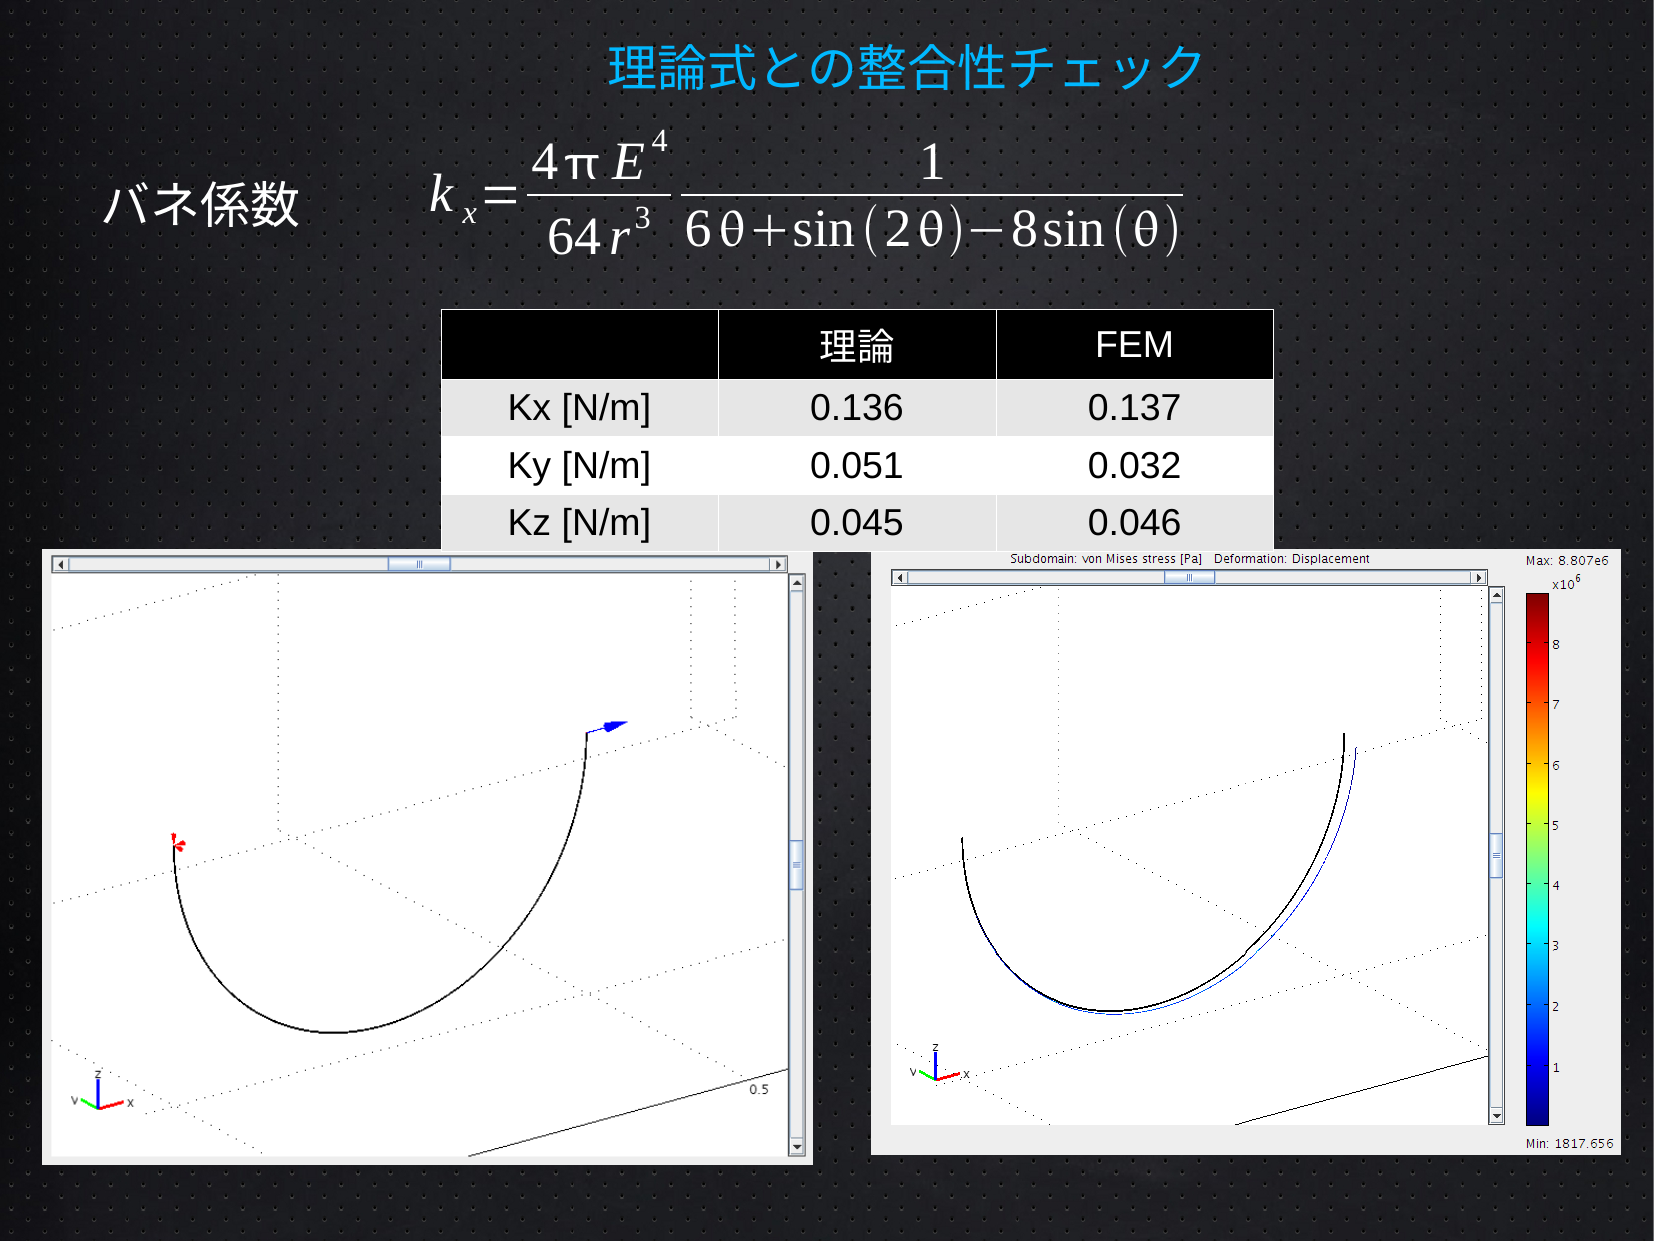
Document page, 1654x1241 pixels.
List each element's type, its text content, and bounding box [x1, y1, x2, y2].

table_cell Ky [N/m] [442, 437, 718, 494]
table_cell Kz [N/m] [442, 495, 718, 551]
table_cell 0.137 [997, 380, 1273, 436]
table_cell Kx [N/m] [442, 380, 718, 436]
picture [0, 0, 1654, 1241]
table_header 理論 [719, 310, 996, 379]
table_cell 0.046 [997, 495, 1273, 551]
table_header [442, 310, 718, 379]
table_header FEM [997, 310, 1273, 379]
chart [422, 123, 1192, 267]
text_box バネ係数 [85, 157, 312, 223]
text_box 理論式との整合性チェック [592, 21, 1171, 86]
table_cell 0.136 [719, 380, 996, 436]
table_cell 0.045 [719, 495, 996, 551]
table_cell 0.051 [719, 437, 996, 494]
table_cell 0.032 [997, 437, 1273, 494]
